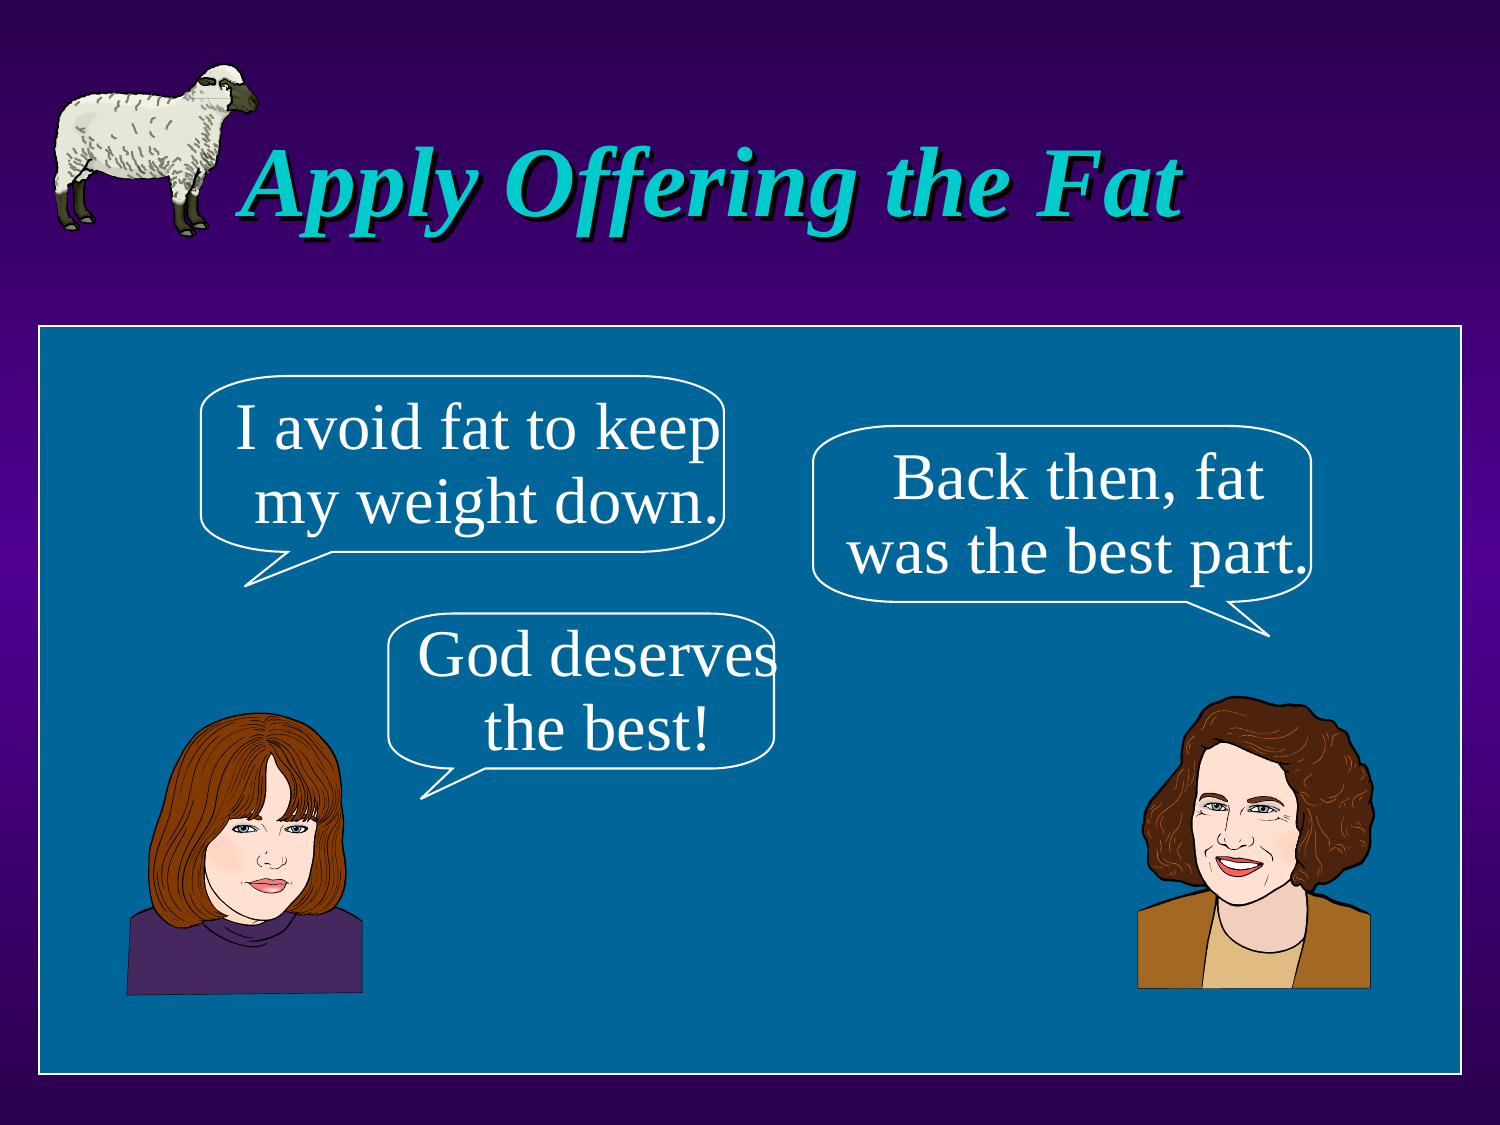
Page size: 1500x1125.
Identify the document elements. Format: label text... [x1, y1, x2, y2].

text_box God deserves the best! [388, 613, 774, 800]
text_box Back then, fat was the best part. [813, 425, 1312, 637]
chart [1137, 695, 1375, 989]
chart [126, 712, 363, 996]
text_box [38, 325, 1462, 1074]
title Apply Offering the Fat [225, 78, 1363, 288]
text_box I avoid fat to keep my weight down. [200, 376, 724, 587]
